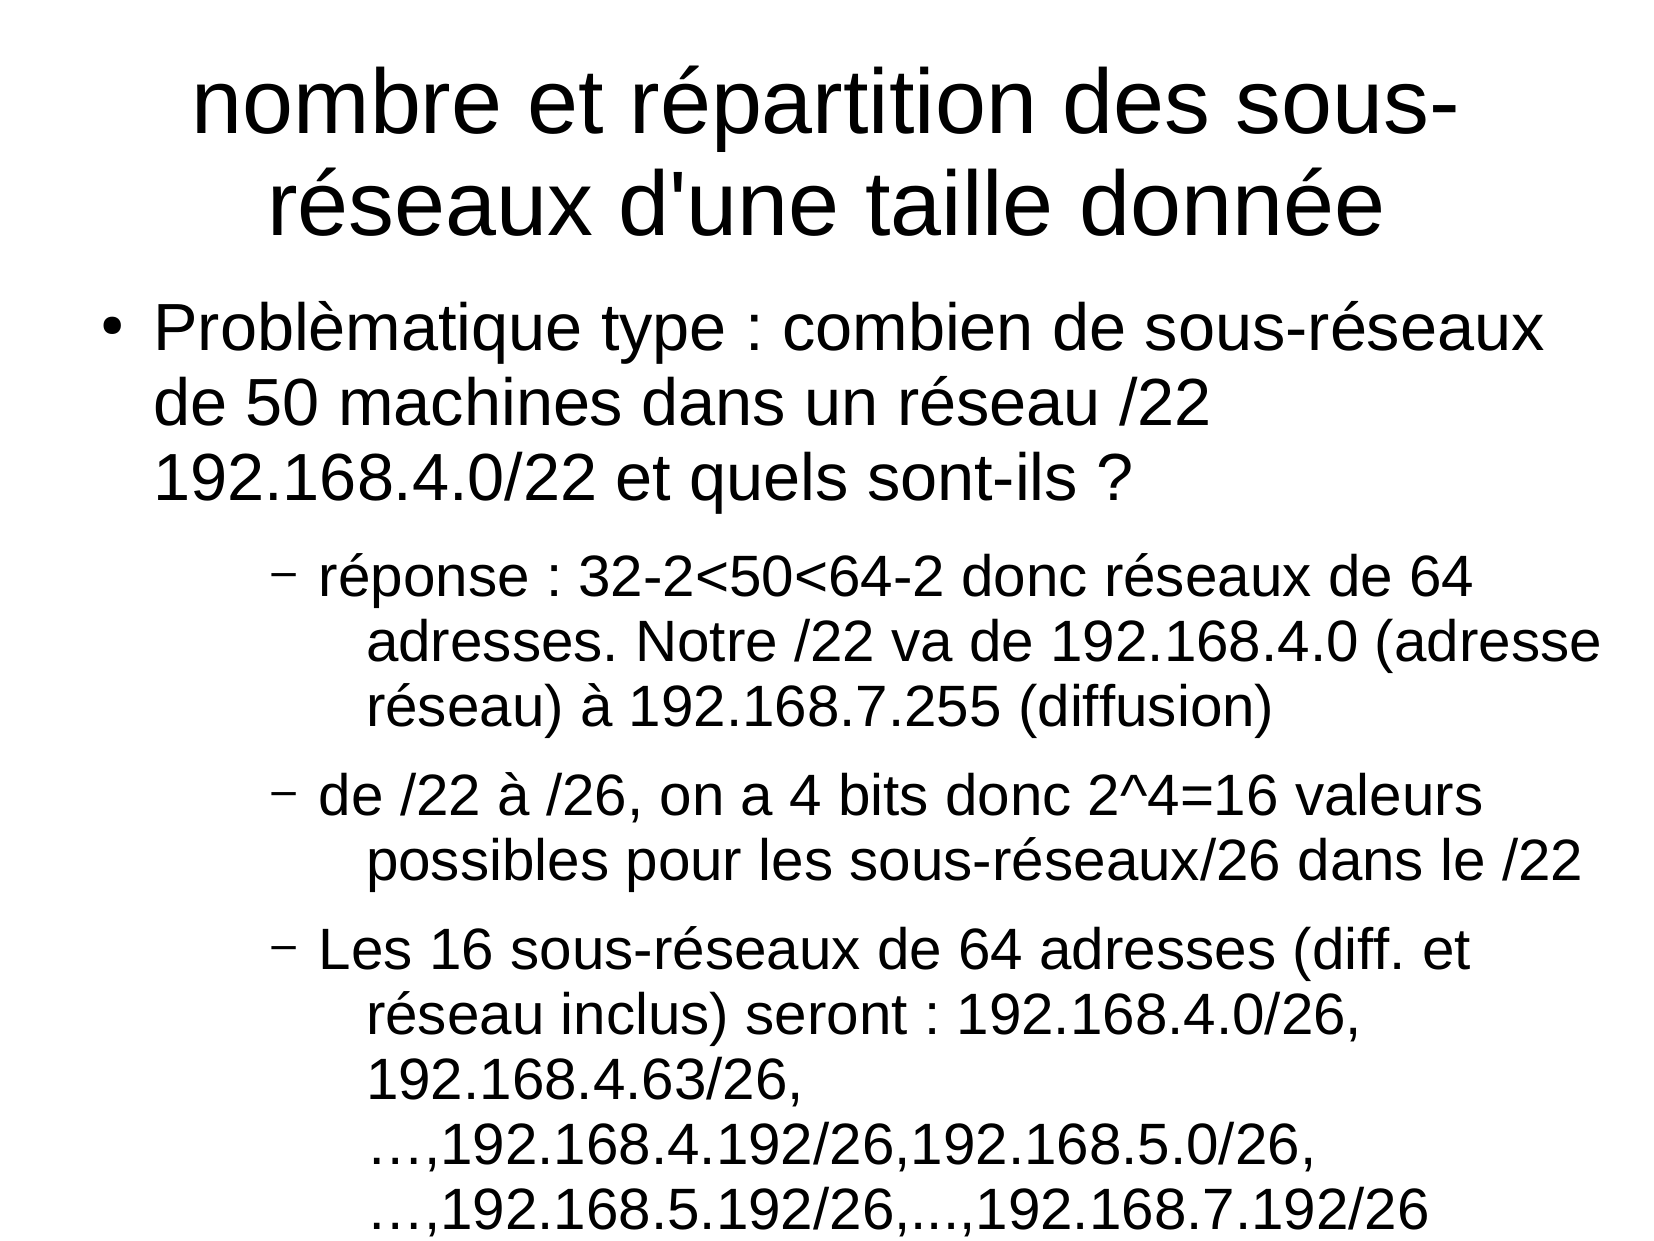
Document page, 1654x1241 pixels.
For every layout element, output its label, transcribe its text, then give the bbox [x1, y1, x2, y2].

title nombre et répartition des sous-réseaux d'une taille donnée [82, 49, 1571, 257]
list Problèmatique type : combien de sous-réseaux de 50 machines dans un réseau /22 192.168.4.0/22 et quels sont-ils ? réponse : 32-2<50<64-2 donc réseaux de 64 adresses. Notre /22 va de 192.168.4.0 (adresse réseau) à 192.168.7.255 (diffusion) de /22 à /26, on a 4 bits donc 2^4=16 valeurs possibles pour les sous-réseaux/26 dans le /22 Les 16 sous-réseaux de 64 adresses (diff. et réseau inclus) seront : 192.168.4.0/26, 192.168.4.63/26, …,192.168.4.192/26,192.168.5.0/26, …,192.168.5.192/26,...,192.168.7.192/26 [82, 290, 1625, 1241]
